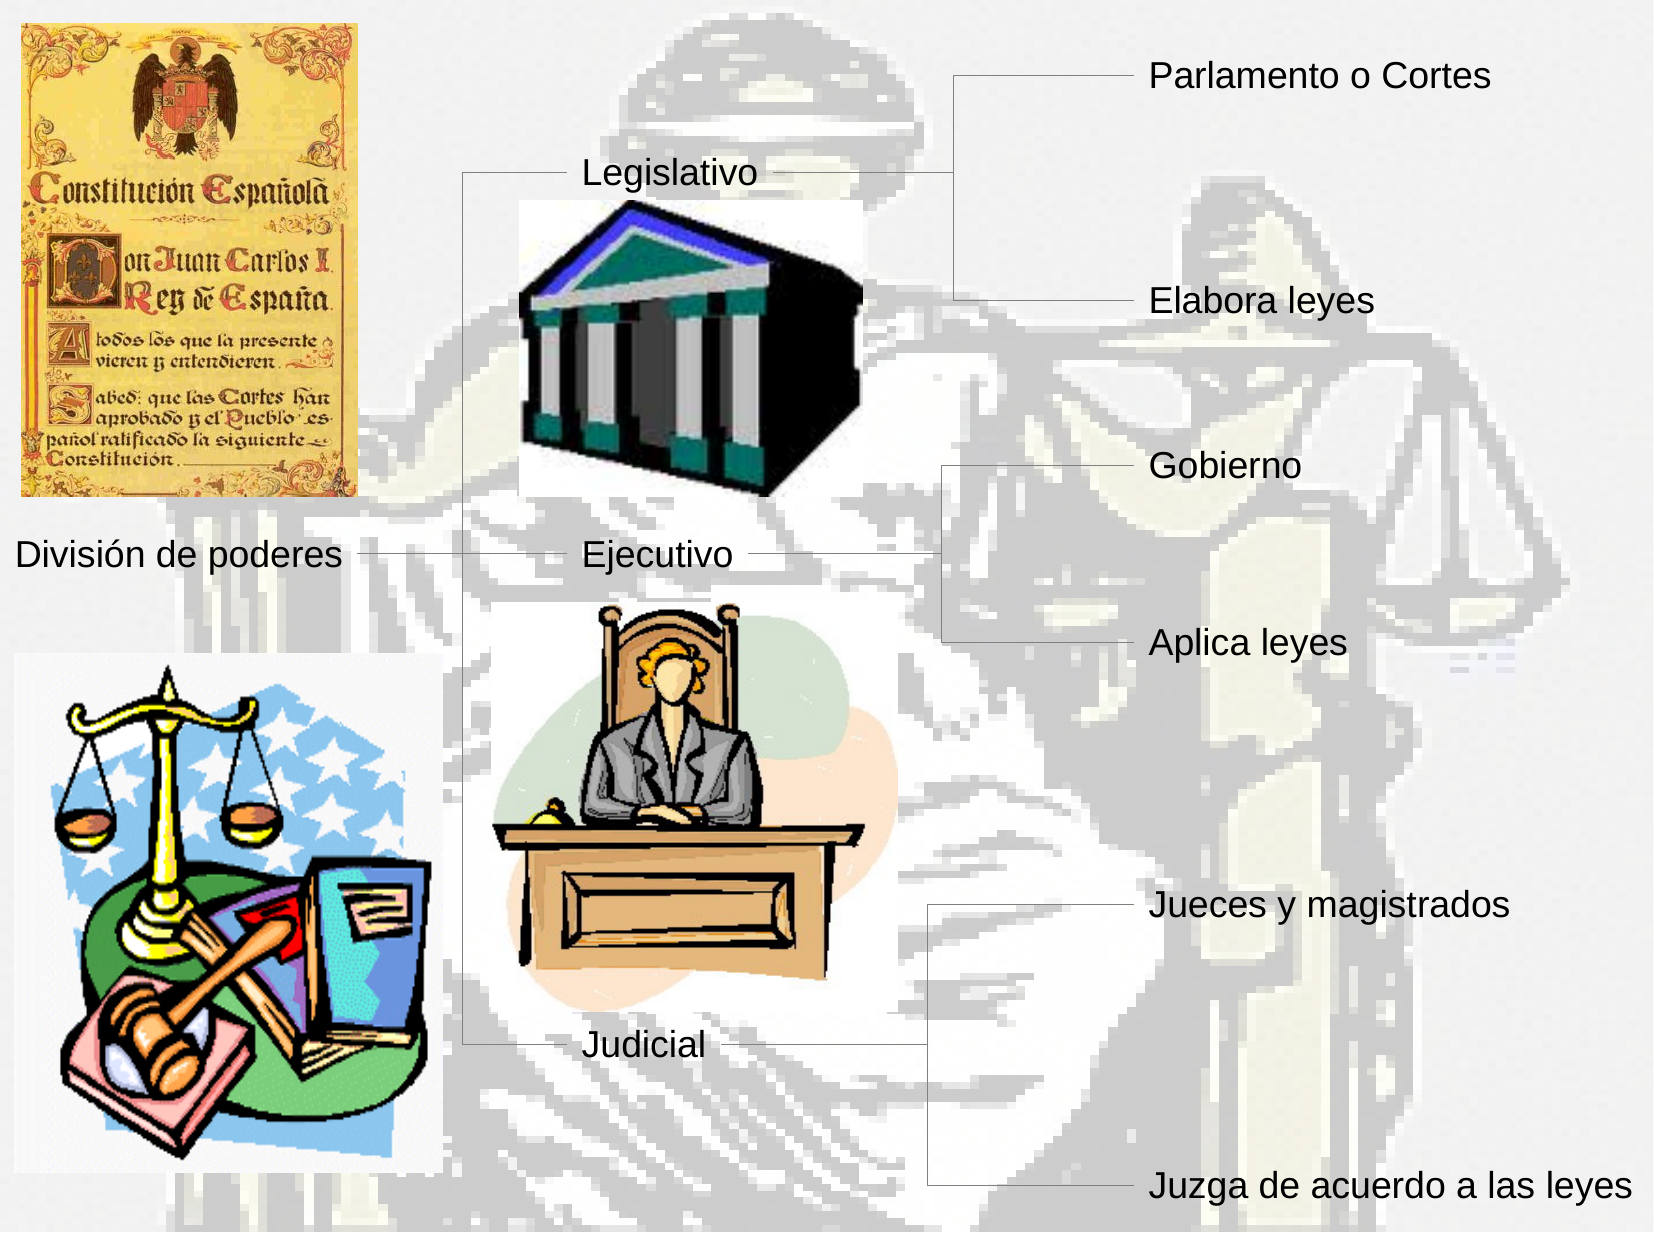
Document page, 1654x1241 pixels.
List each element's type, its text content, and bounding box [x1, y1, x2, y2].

text_box Judicial [566, 1015, 722, 1073]
text_box Aplica leyes [1133, 614, 1363, 671]
text_box Elabora leyes [1133, 271, 1390, 329]
text_box División de poderes [0, 525, 358, 583]
text_box Ejecutivo [566, 525, 749, 583]
text_box Legislativo [566, 143, 774, 200]
text_box Gobierno [1133, 437, 1318, 494]
text_box Juzga de acuerdo a las leyes [1133, 1157, 1648, 1215]
text_box Parlamento o Cortes [1133, 47, 1507, 105]
text_box Jueces y magistrados [1133, 876, 1526, 934]
picture [0, 0, 1654, 1232]
